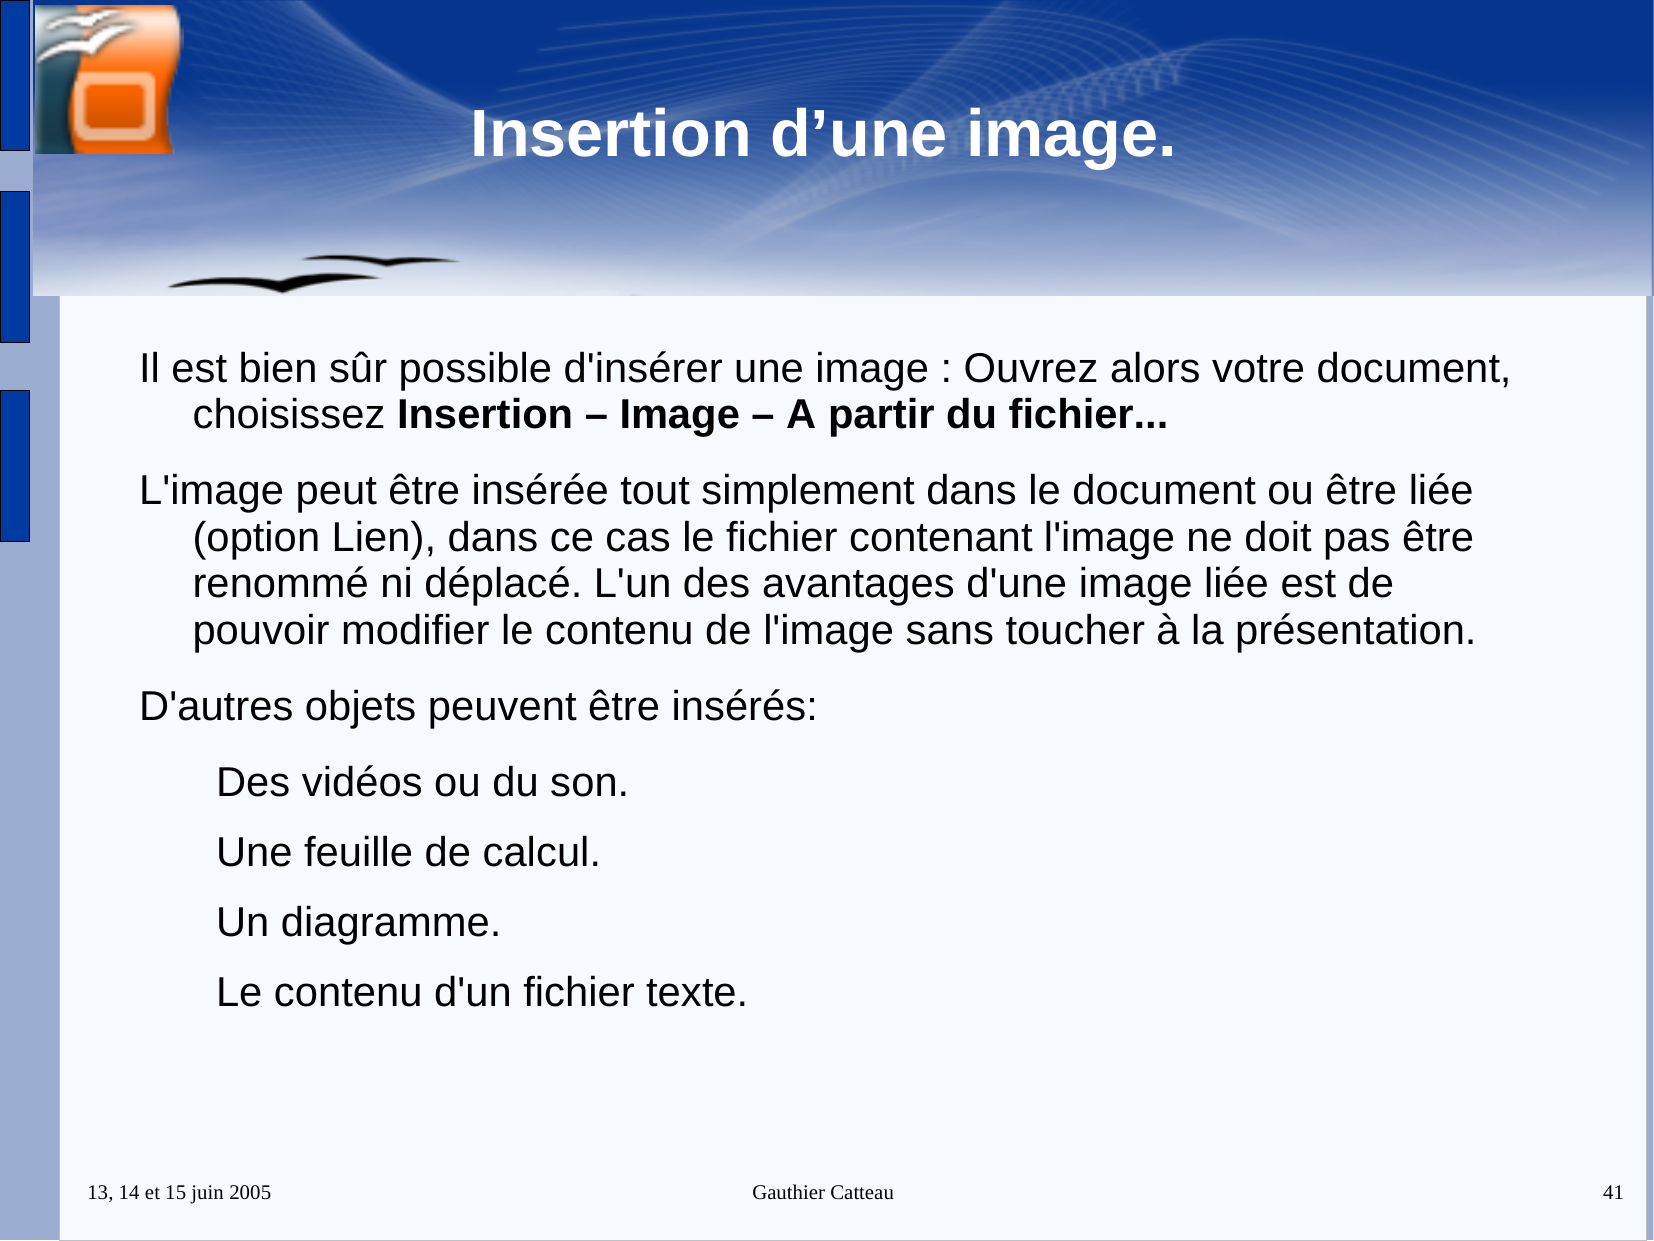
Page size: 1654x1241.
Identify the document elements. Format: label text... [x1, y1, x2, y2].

picture [33, 0, 1654, 296]
title Insertion d’une image. [118, 29, 1531, 237]
list Il est bien sûr possible d'insérer une image : Ouvrez alors votre document, choisissez Insertion – Image – A partir du fichier... L'image peut être insérée tout simplement dans le document ou être liée (option Lien), dans ce cas le fichier contenant l'image ne doit pas être renommé ni déplacé. L'un des avantages d'une image liée est de pouvoir modifier le contenu de l'image sans toucher à la présentation. D'autres objets peuvent être insérés: Des vidéos ou du son. Une feuille de calcul. Un diagramme. Le contenu d'un fichier texte. [121, 344, 1534, 1127]
